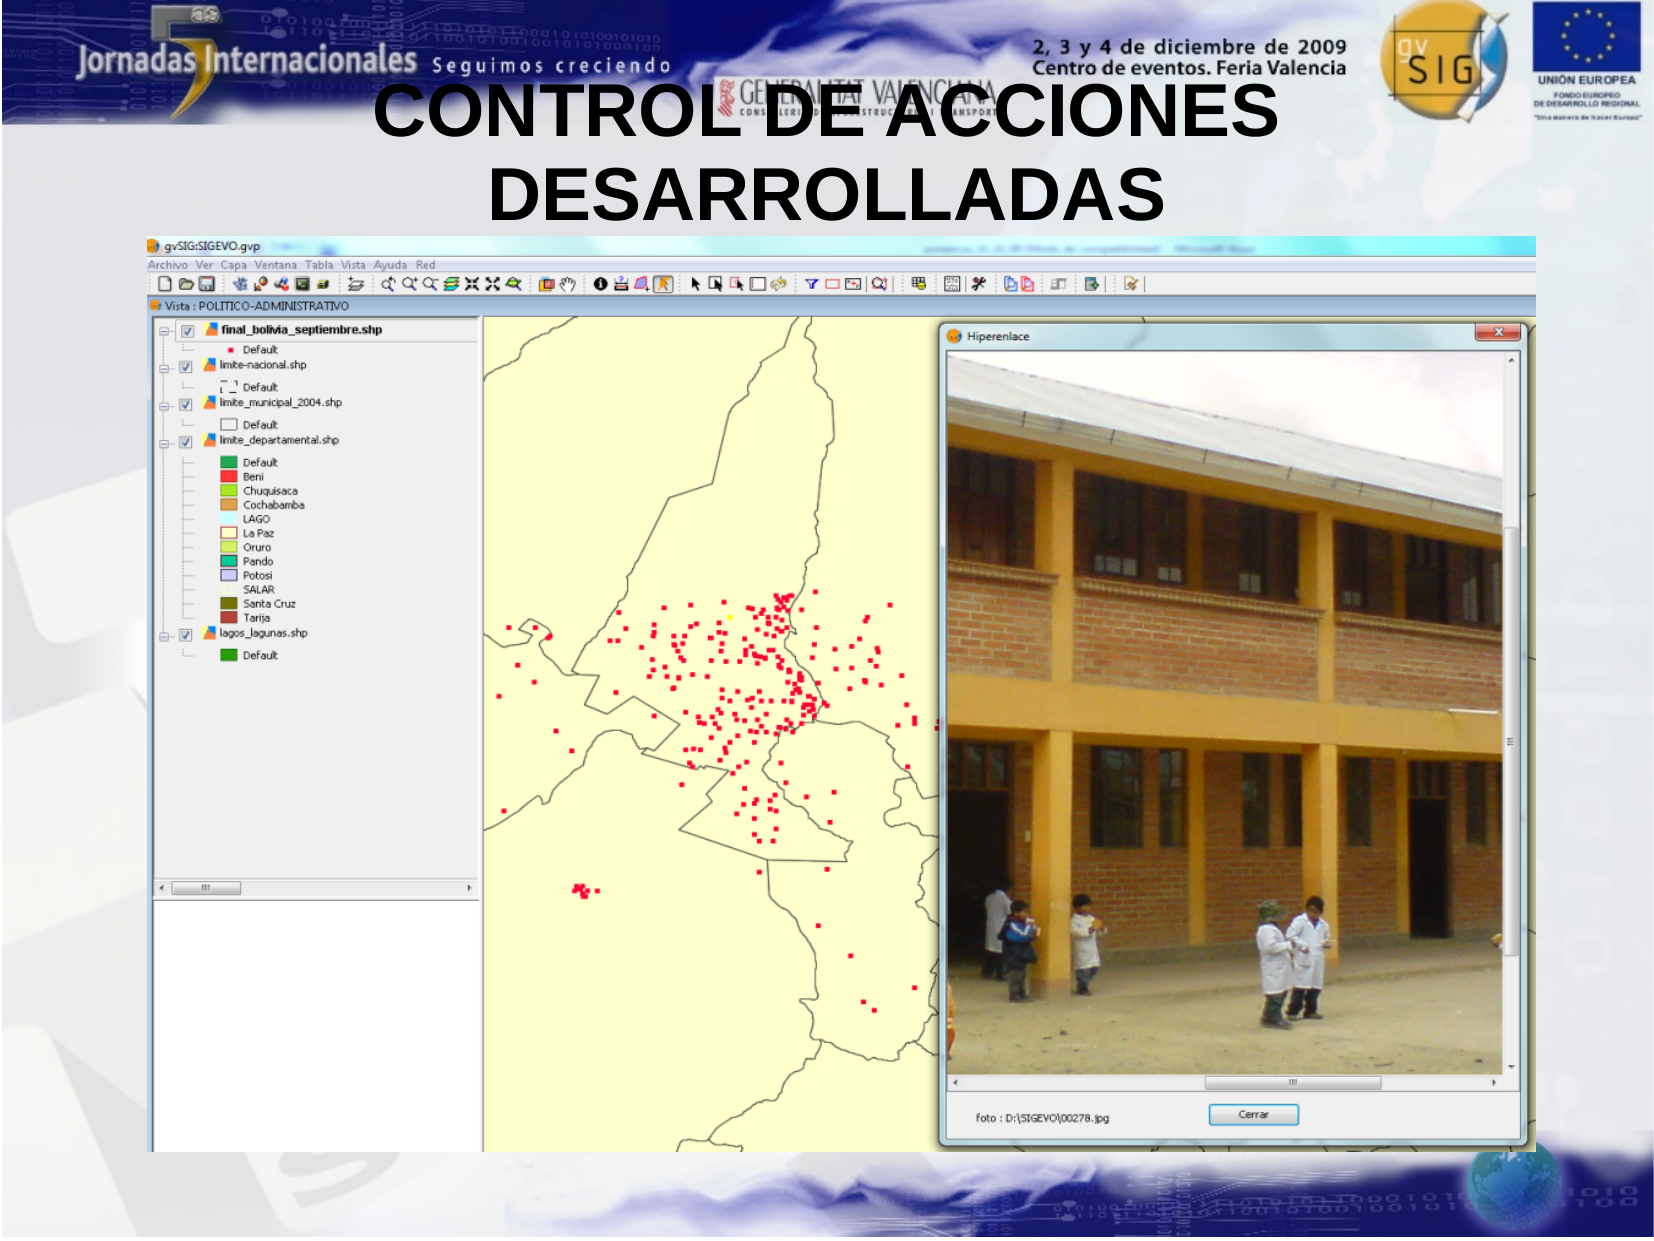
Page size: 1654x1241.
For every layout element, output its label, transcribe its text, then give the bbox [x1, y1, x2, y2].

picture [2, 0, 1654, 1237]
title CONTROL DE ACCIONES DESARROLLADAS [82, 56, 1571, 250]
